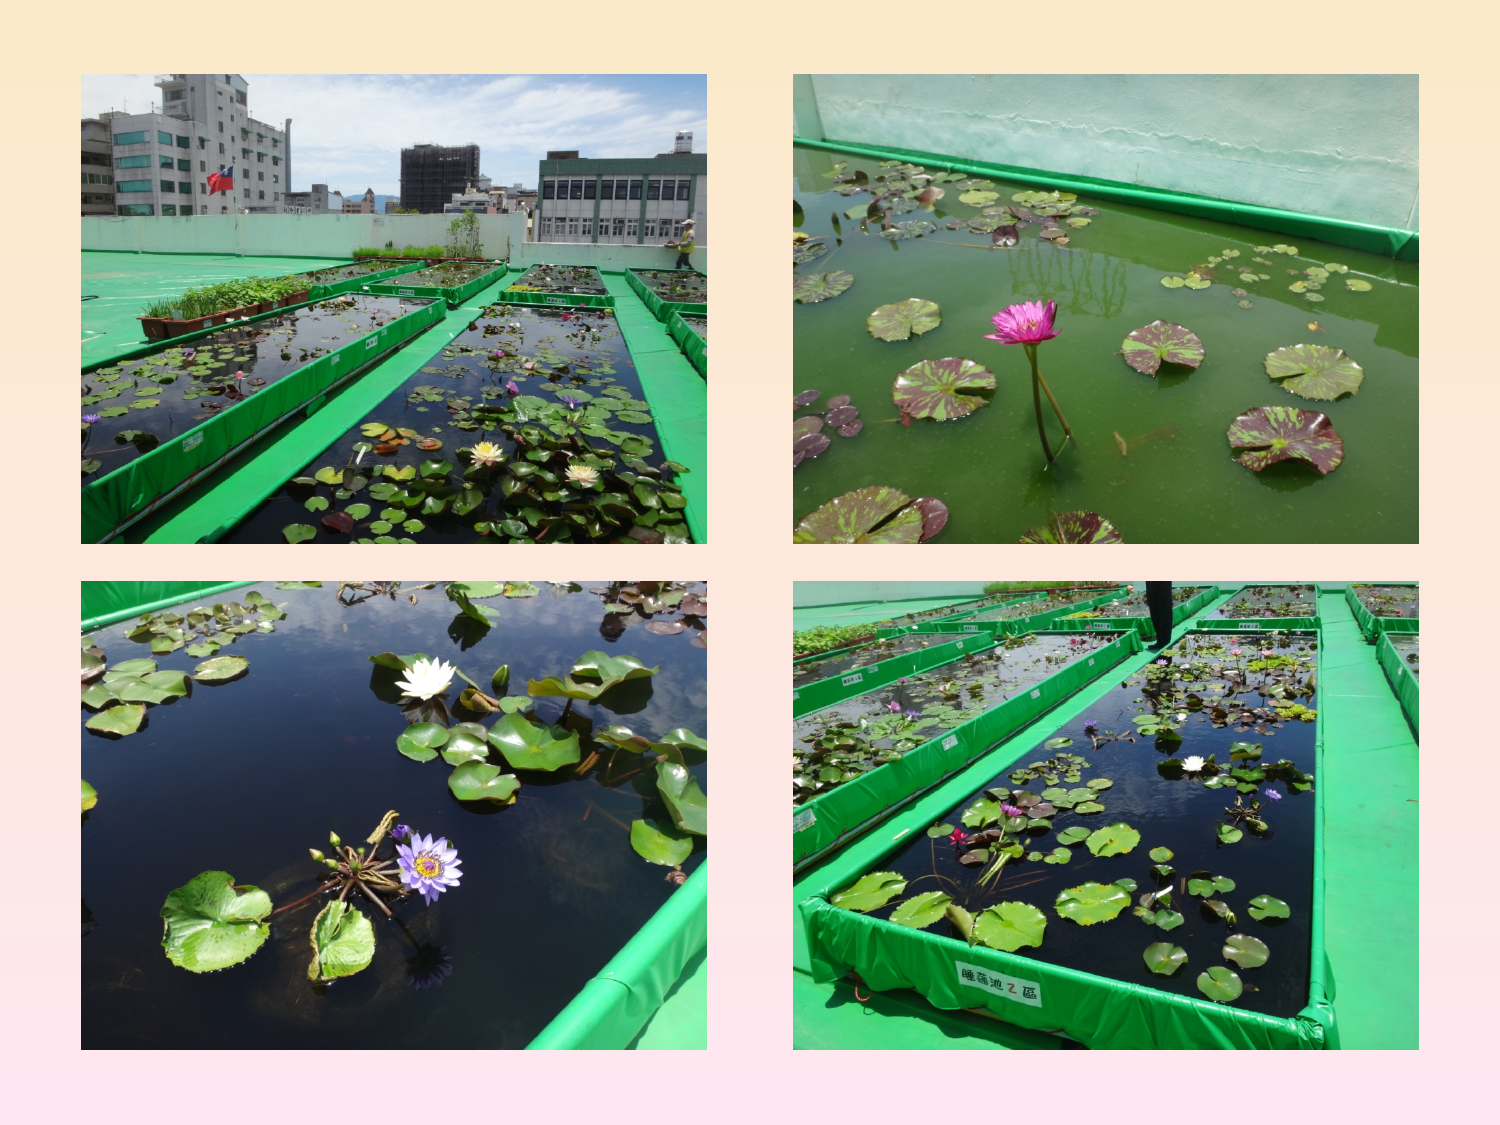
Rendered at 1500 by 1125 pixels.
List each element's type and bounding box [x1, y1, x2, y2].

picture [81, 75, 707, 544]
picture [81, 581, 707, 1051]
picture [793, 581, 1419, 1051]
picture [793, 75, 1419, 544]
